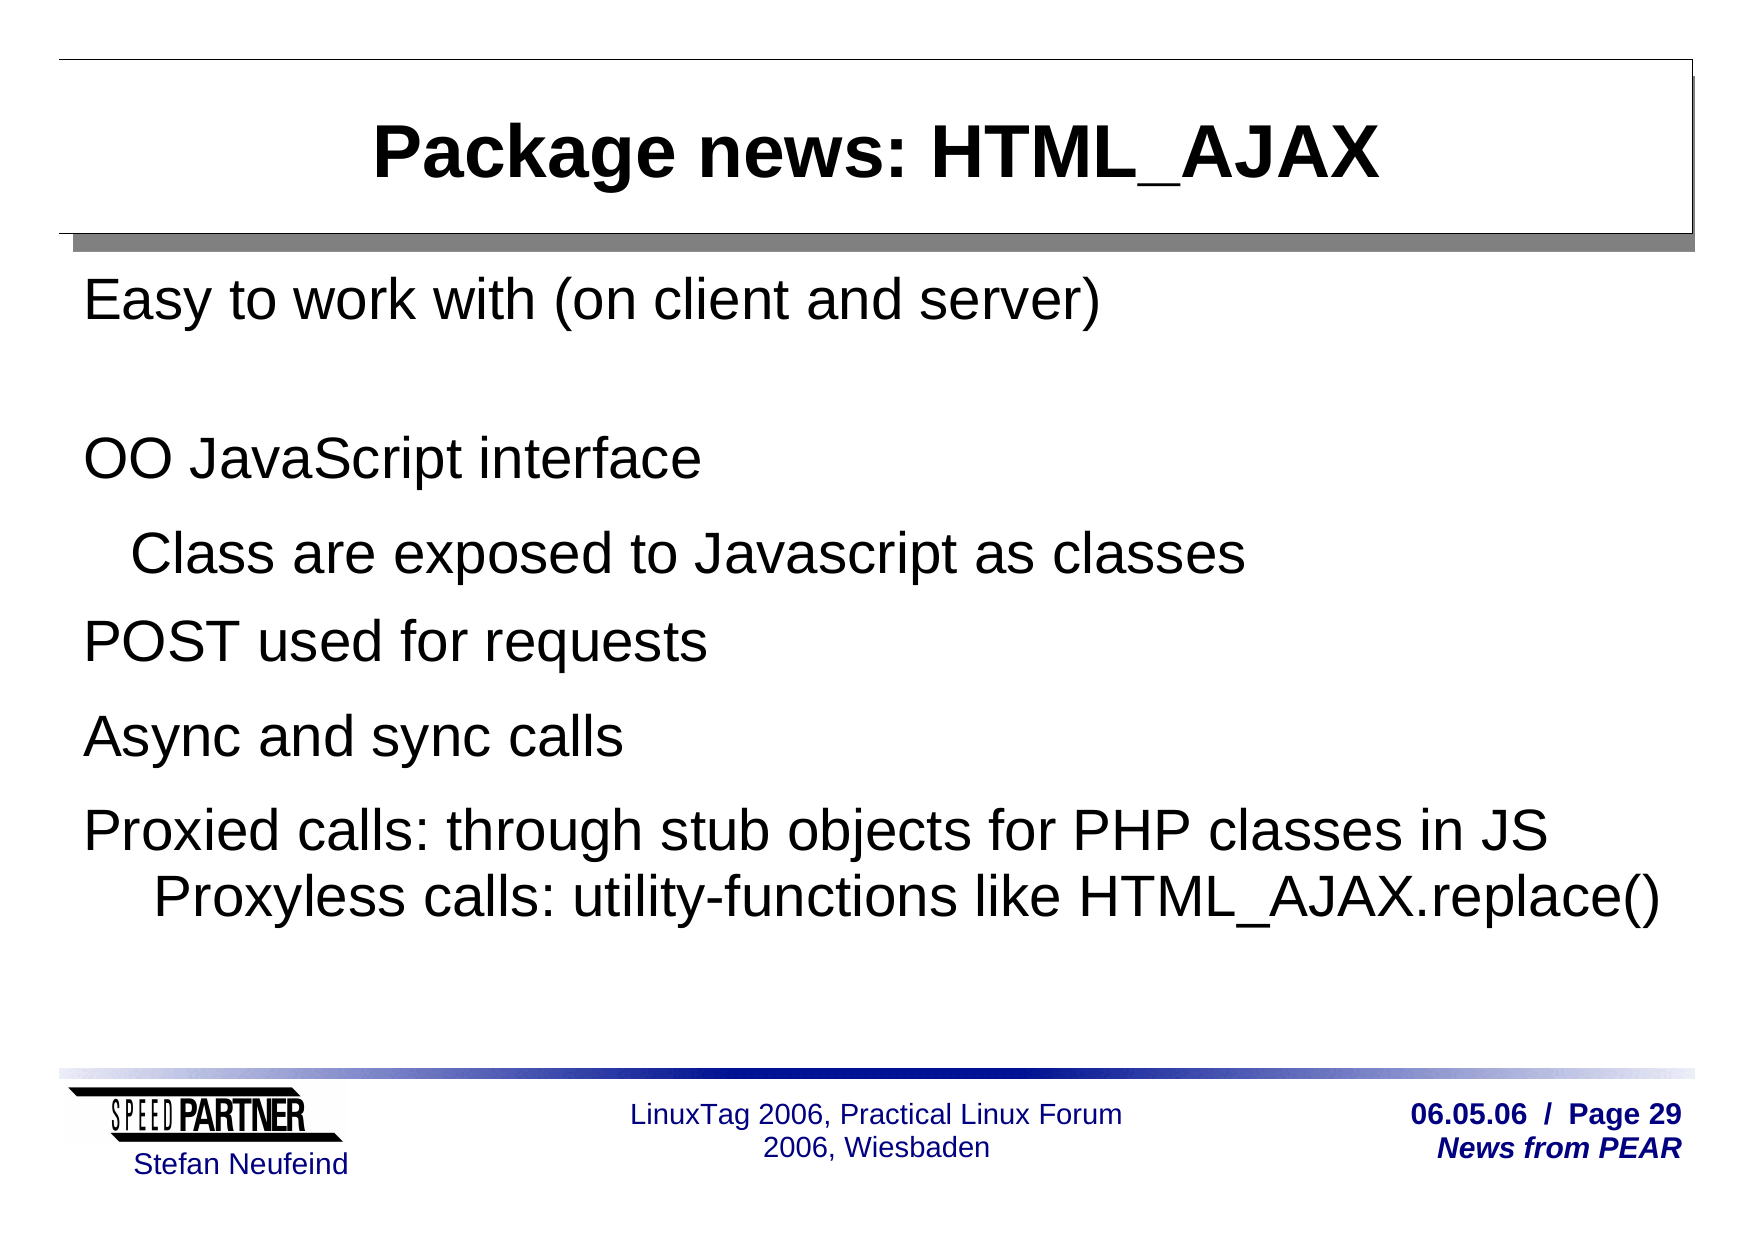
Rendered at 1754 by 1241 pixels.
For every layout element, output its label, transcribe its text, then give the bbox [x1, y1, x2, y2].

list Easy to work with (on client and server) OO JavaScript interface Class are exposed to Javascript as classes POST used for requests Async and sync calls Proxied calls: through stub objects for PHP classes in JS Proxyless calls: utility-functions like HTML_AJAX.replace() [71, 266, 1695, 1049]
title Package news: HTML_AJAX [59, 59, 1695, 244]
picture [64, 1082, 348, 1146]
picture [59, 1068, 1695, 1079]
